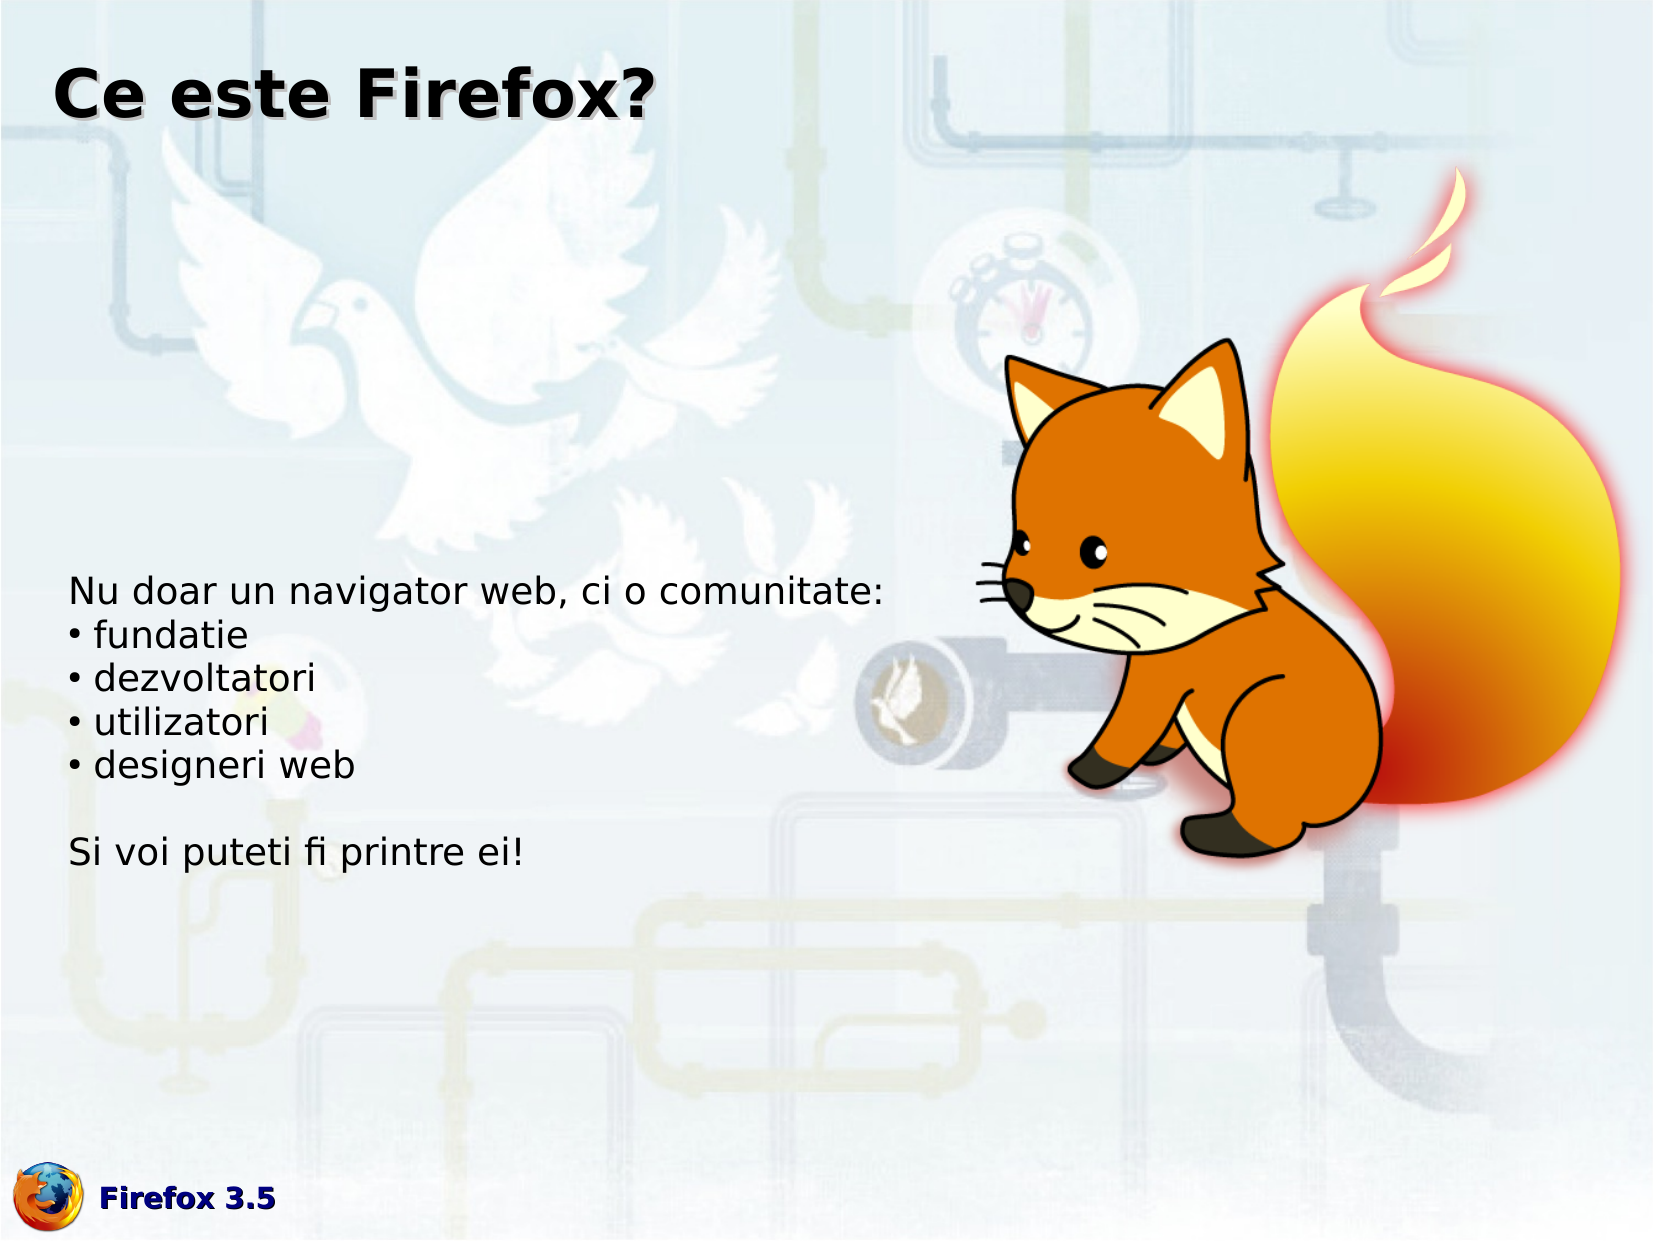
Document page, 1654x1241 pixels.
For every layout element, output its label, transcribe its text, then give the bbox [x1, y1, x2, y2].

text_box Firefox 3.5 [83, 1173, 292, 1223]
text_box Ce este Firefox? [37, 47, 673, 141]
text_box Nu doar un navigator web, ci o comunitate: fundatie dezvoltatori utilizatori designeri web Si voi puteti fi printre ei! [53, 562, 901, 882]
picture [0, 0, 1654, 1241]
